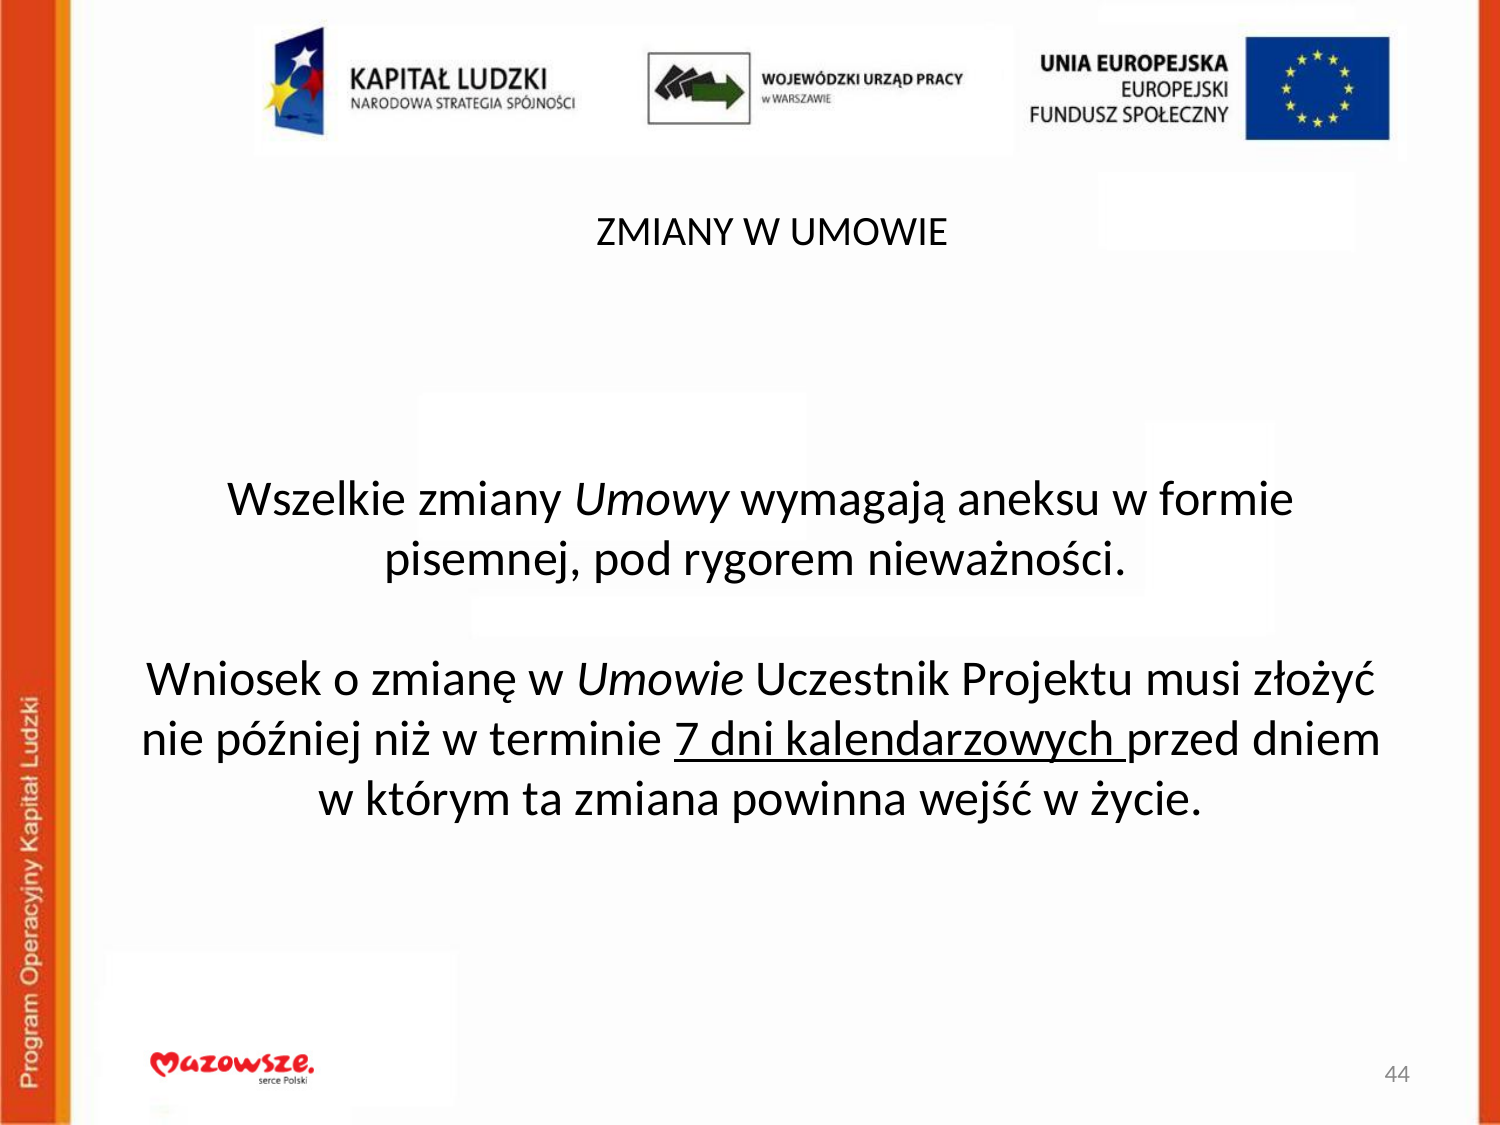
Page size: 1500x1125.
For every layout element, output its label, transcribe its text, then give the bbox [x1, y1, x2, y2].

text_box <numer> [1074, 1042, 1426, 1103]
picture [0, 0, 1500, 1125]
title Wszelkie zmiany Umowy wymagają aneksu w formie pisemnej, pod rygorem nieważności. Wniosek o zmianę w Umowie Uczestnik Projektu musi złożyć nie później niż w terminie 7 dni kalendarzowych przed dniem w którym ta zmiana powinna wejść w życie. [112, 278, 1411, 1012]
text_box ZMIANY W UMOWIE [194, 196, 1351, 256]
